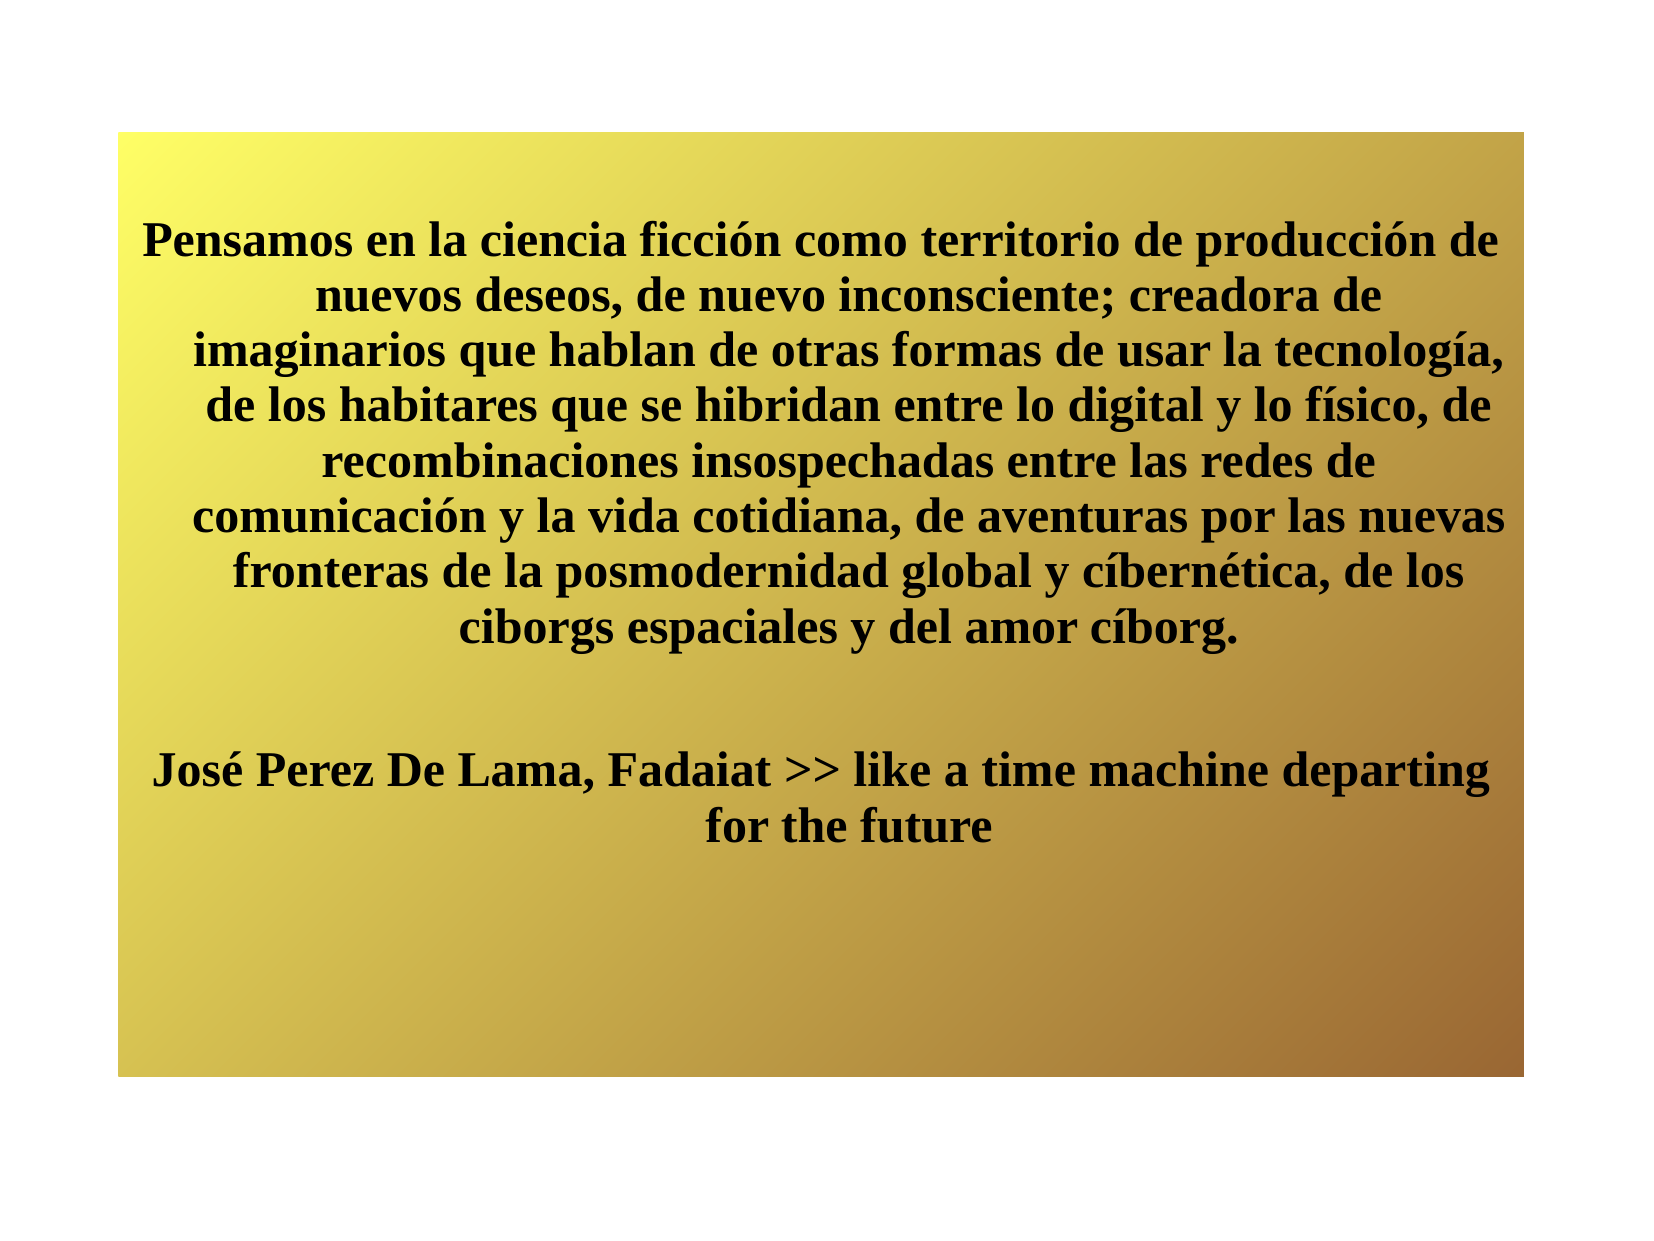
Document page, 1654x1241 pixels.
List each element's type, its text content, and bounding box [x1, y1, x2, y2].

text_box Pensamos en la ciencia ficción como territorio de producción de nuevos deseos, de nuevo inconsciente; creadora de imaginarios que hablan de otras formas de usar la tecnología, de los habitares que se hibridan entre lo digital y lo físico, de recombinaciones insospechadas entre las redes de comunicación y la vida cotidiana, de aventuras por las nuevas fronteras de la posmodernidad global y cíbernética, de los ciborgs espaciales y del amor cíborg. José Perez De Lama, Fadaiat >> like a time machine departing for the future [118, 132, 1524, 1077]
